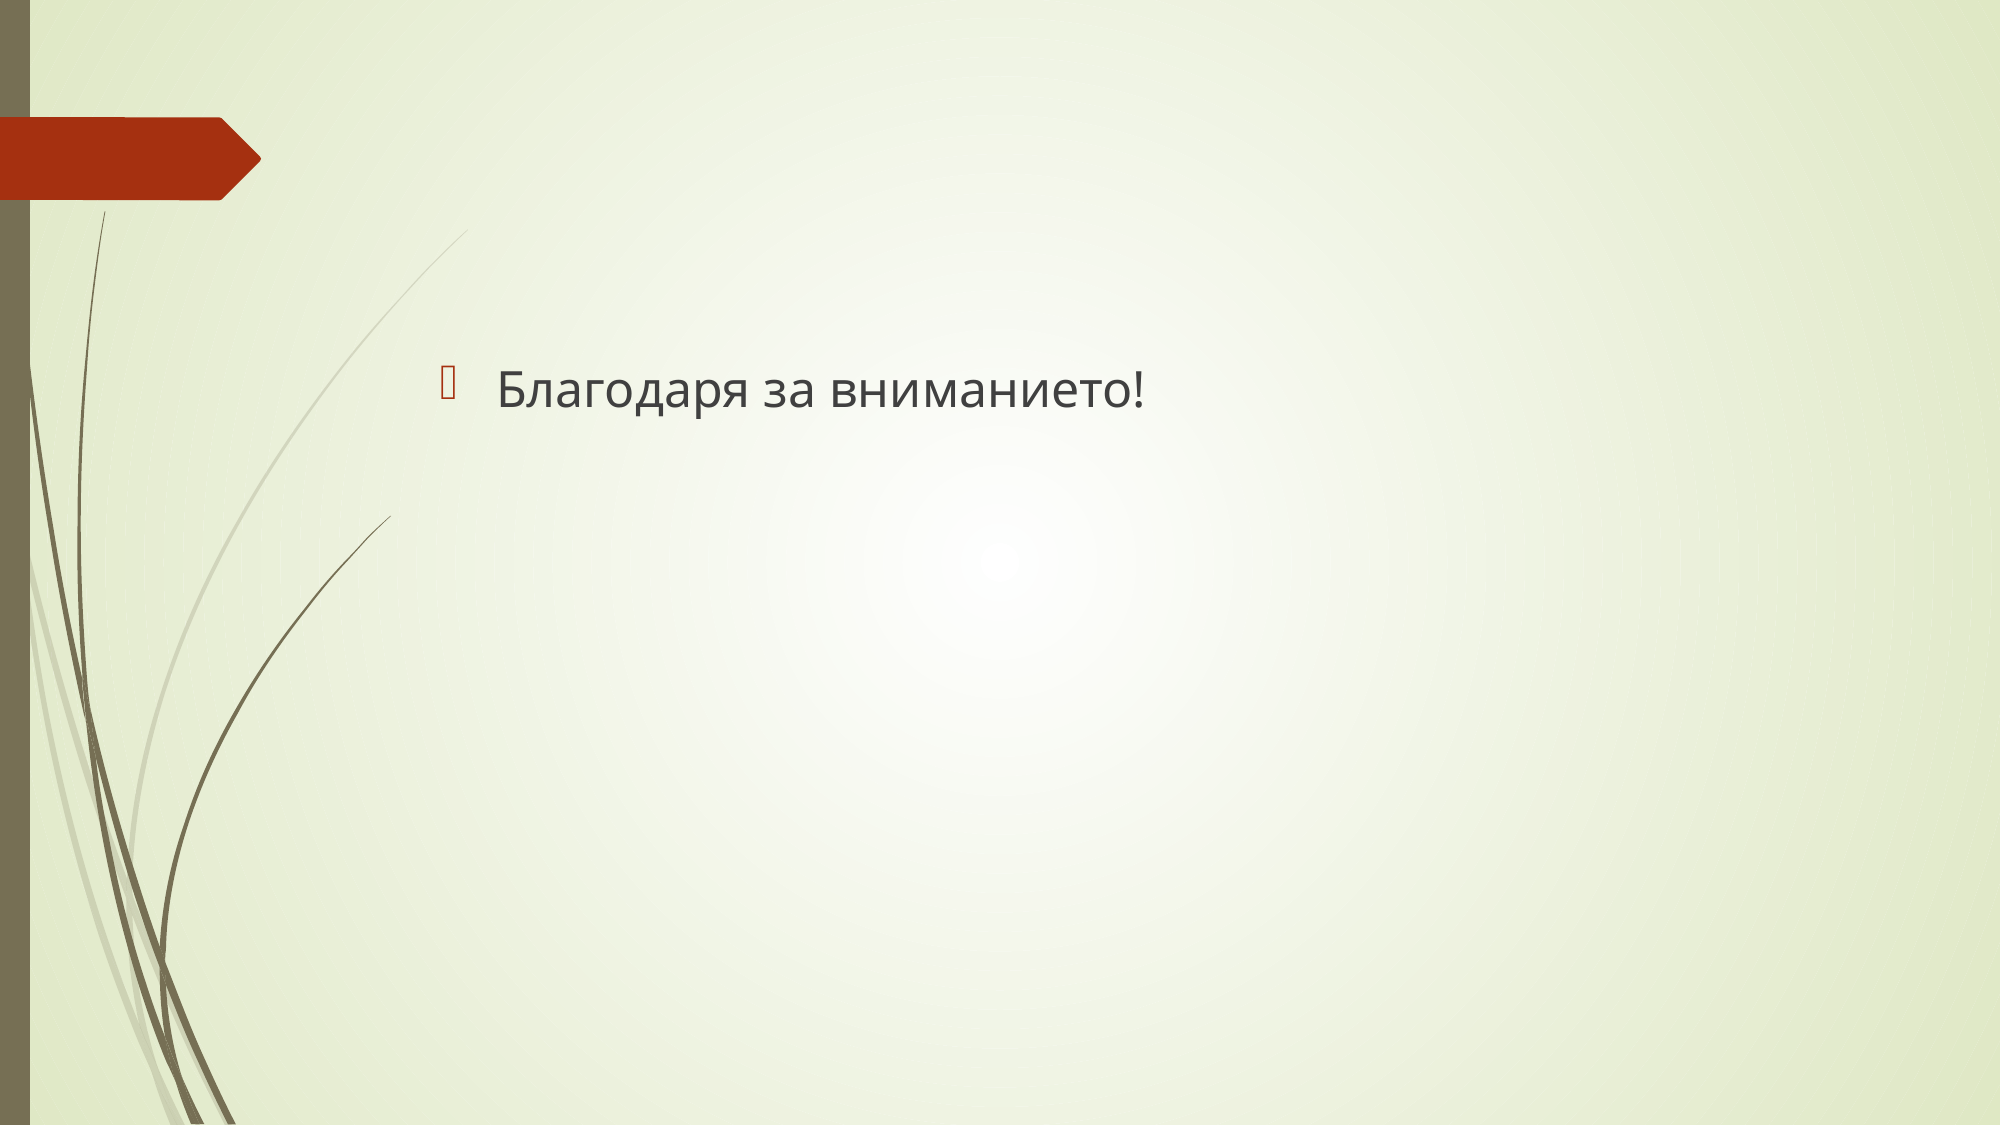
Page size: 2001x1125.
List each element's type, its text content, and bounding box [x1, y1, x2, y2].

list Благодаря за вниманието! [424, 350, 1888, 970]
